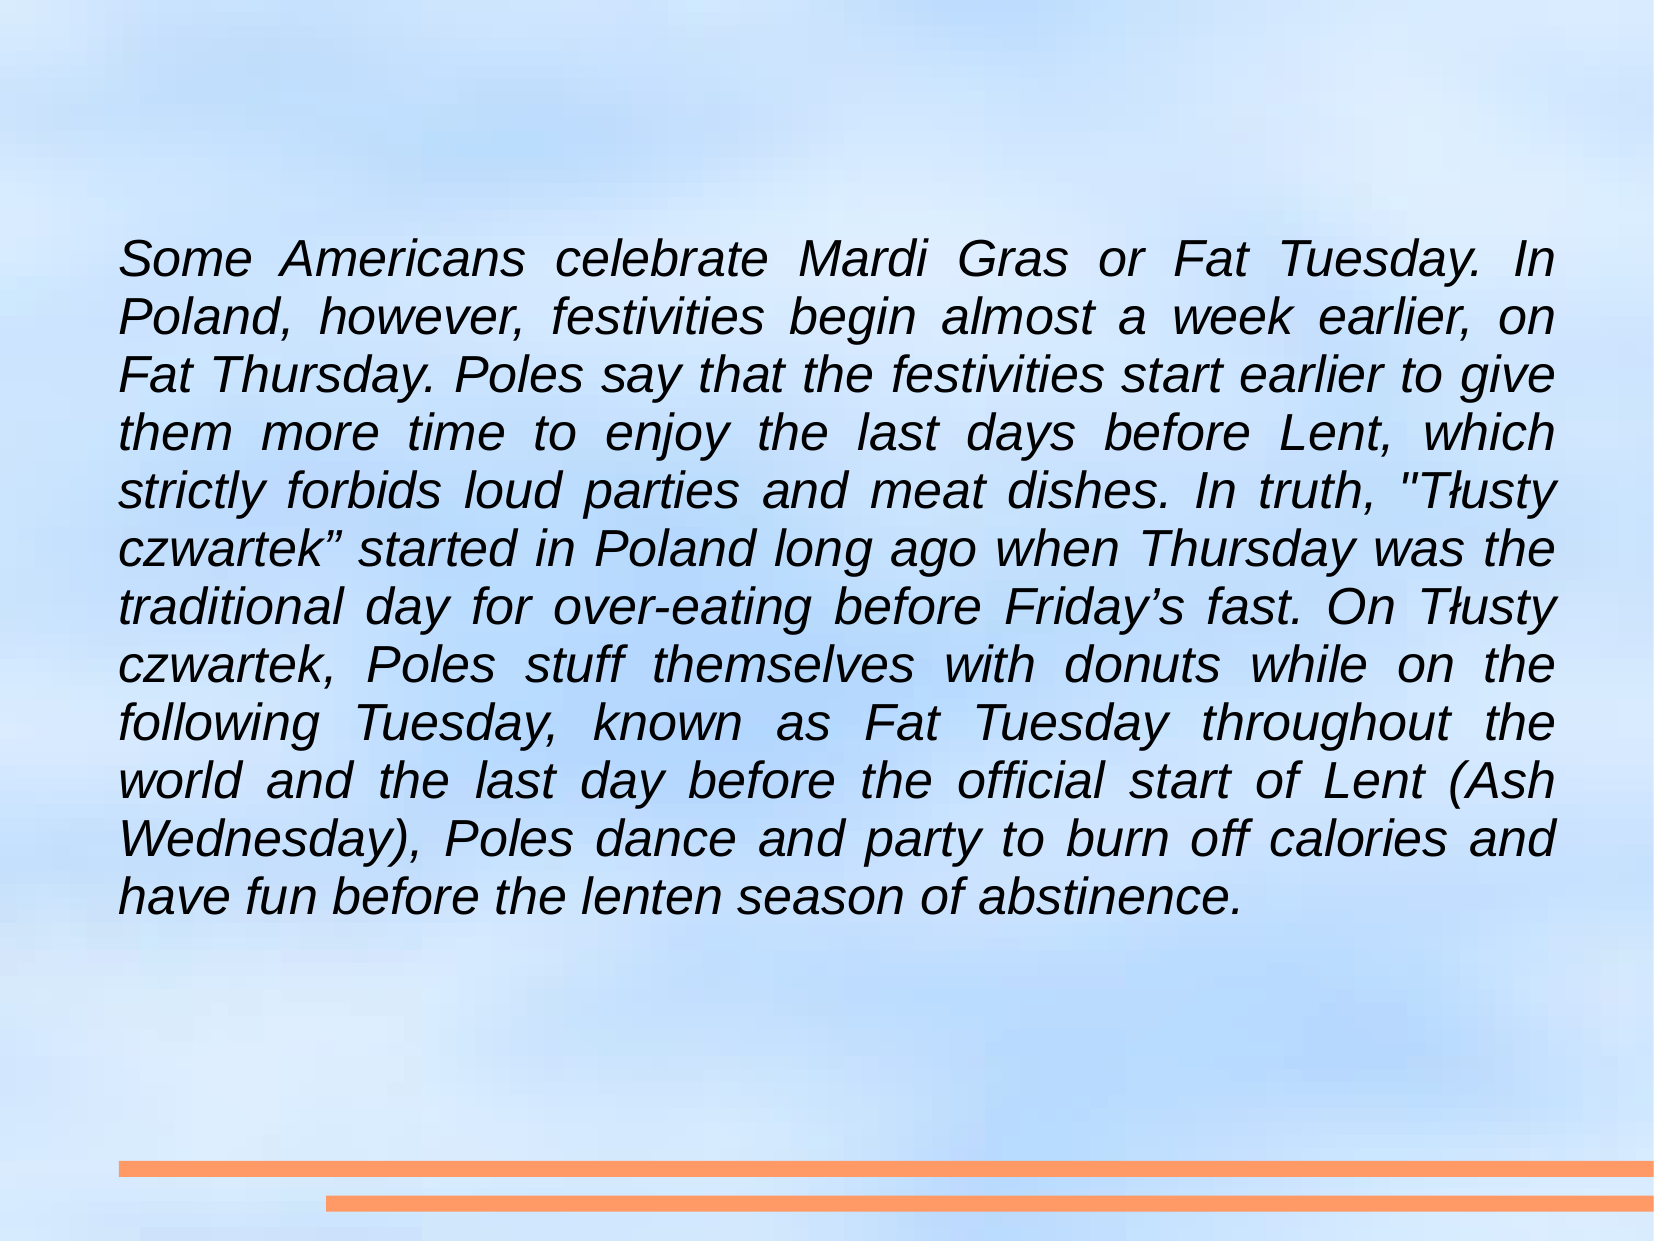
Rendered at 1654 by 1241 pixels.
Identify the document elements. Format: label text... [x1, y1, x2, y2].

picture [0, 0, 1654, 1241]
list Some Americans celebrate Mardi Gras or Fat Tuesday. In Poland, however, festivities begin almost a week earlier, on Fat Thursday. Poles say that the festivities start earlier to give them more time to enjoy the last days before Lent, which strictly forbids loud parties and meat dishes. In truth, "Tłusty czwartek” started in Poland long ago when Thursday was the traditional day for over-eating before Friday’s fast. On Tłusty czwartek, Poles stuff themselves with donuts while on the following Tuesday, known as Fat Tuesday throughout the world and the last day before the official start of Lent (Ash Wednesday), Poles dance and party to burn off calories and have fun before the lenten season of abstinence. [118, 229, 1558, 1040]
